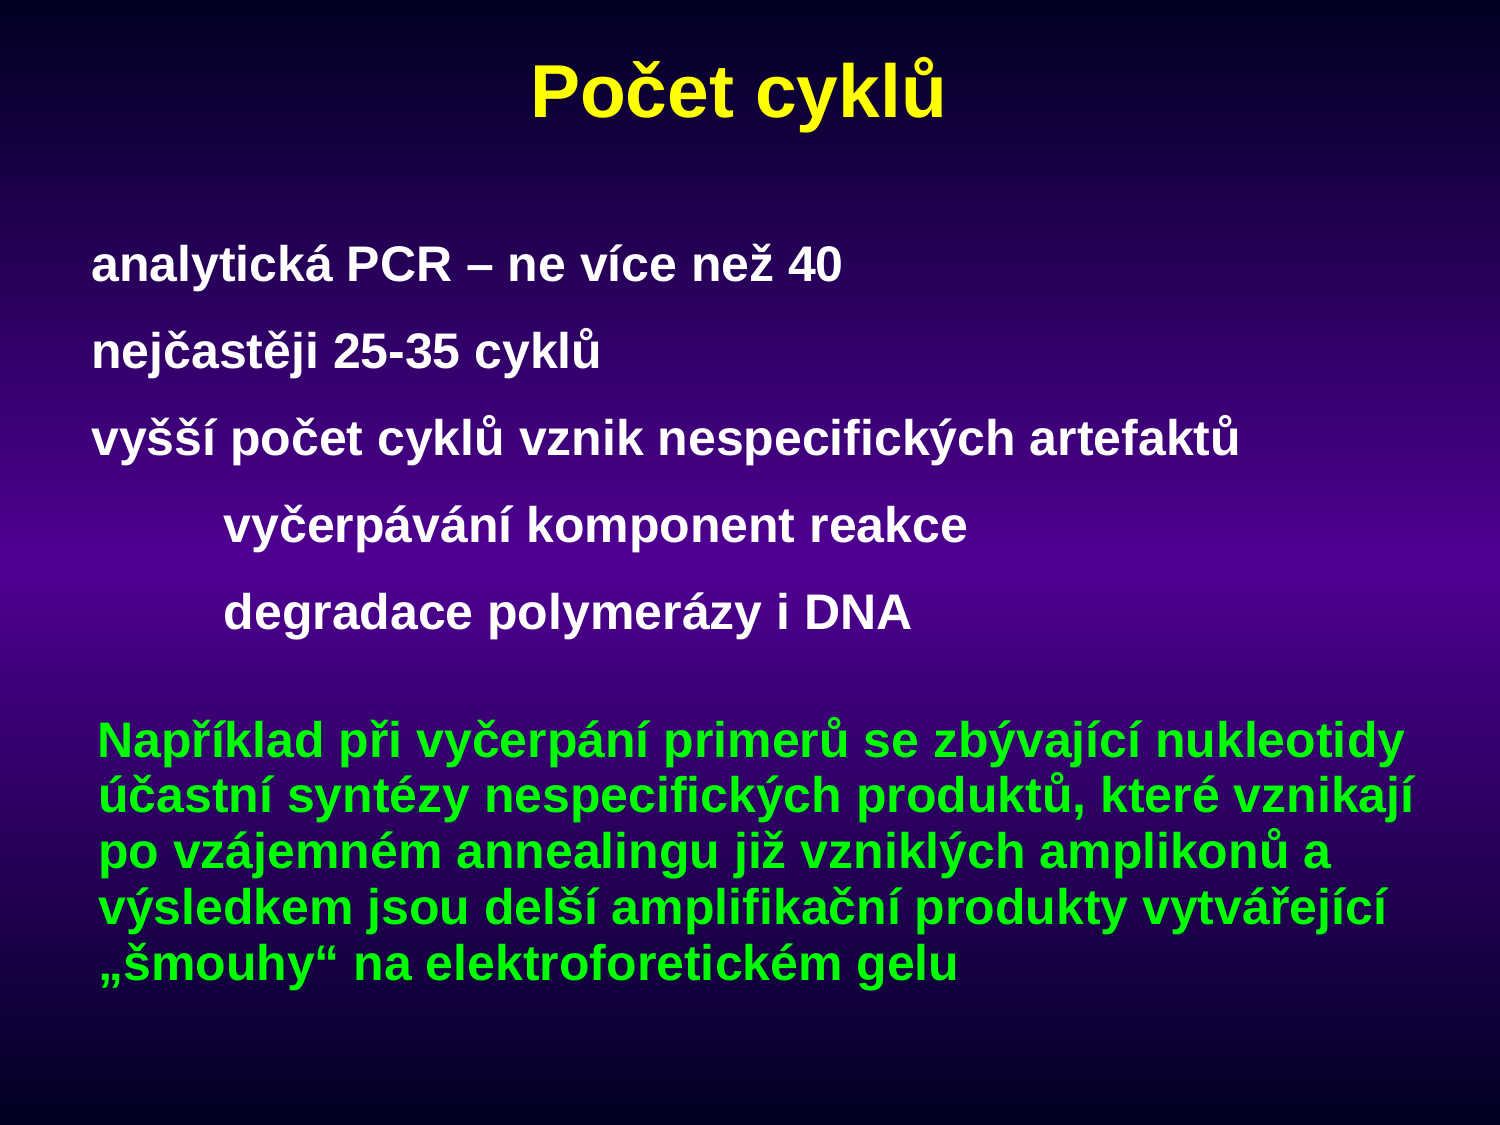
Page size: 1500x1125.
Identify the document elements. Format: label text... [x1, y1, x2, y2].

text_box Například při vyčerpání primerů se zbývající nukleotidy účastní syntézy nespecifických produktů, které vznikají po vzájemném annealingu již vzniklých amplikonů a výsledkem jsou delší amplifikační produkty vytvářející „šmouhy“ na elektroforetickém gelu [53, 704, 1459, 999]
text_box analytická PCR – ne více než 40 nejčastěji 25-35 cyklů vyšší počet cyklů vznik nespecifických artefaktů vyčerpávání komponent reakce degradace polymerázy i DNA [76, 228, 1447, 649]
title Počet cyklů [64, 35, 1413, 149]
